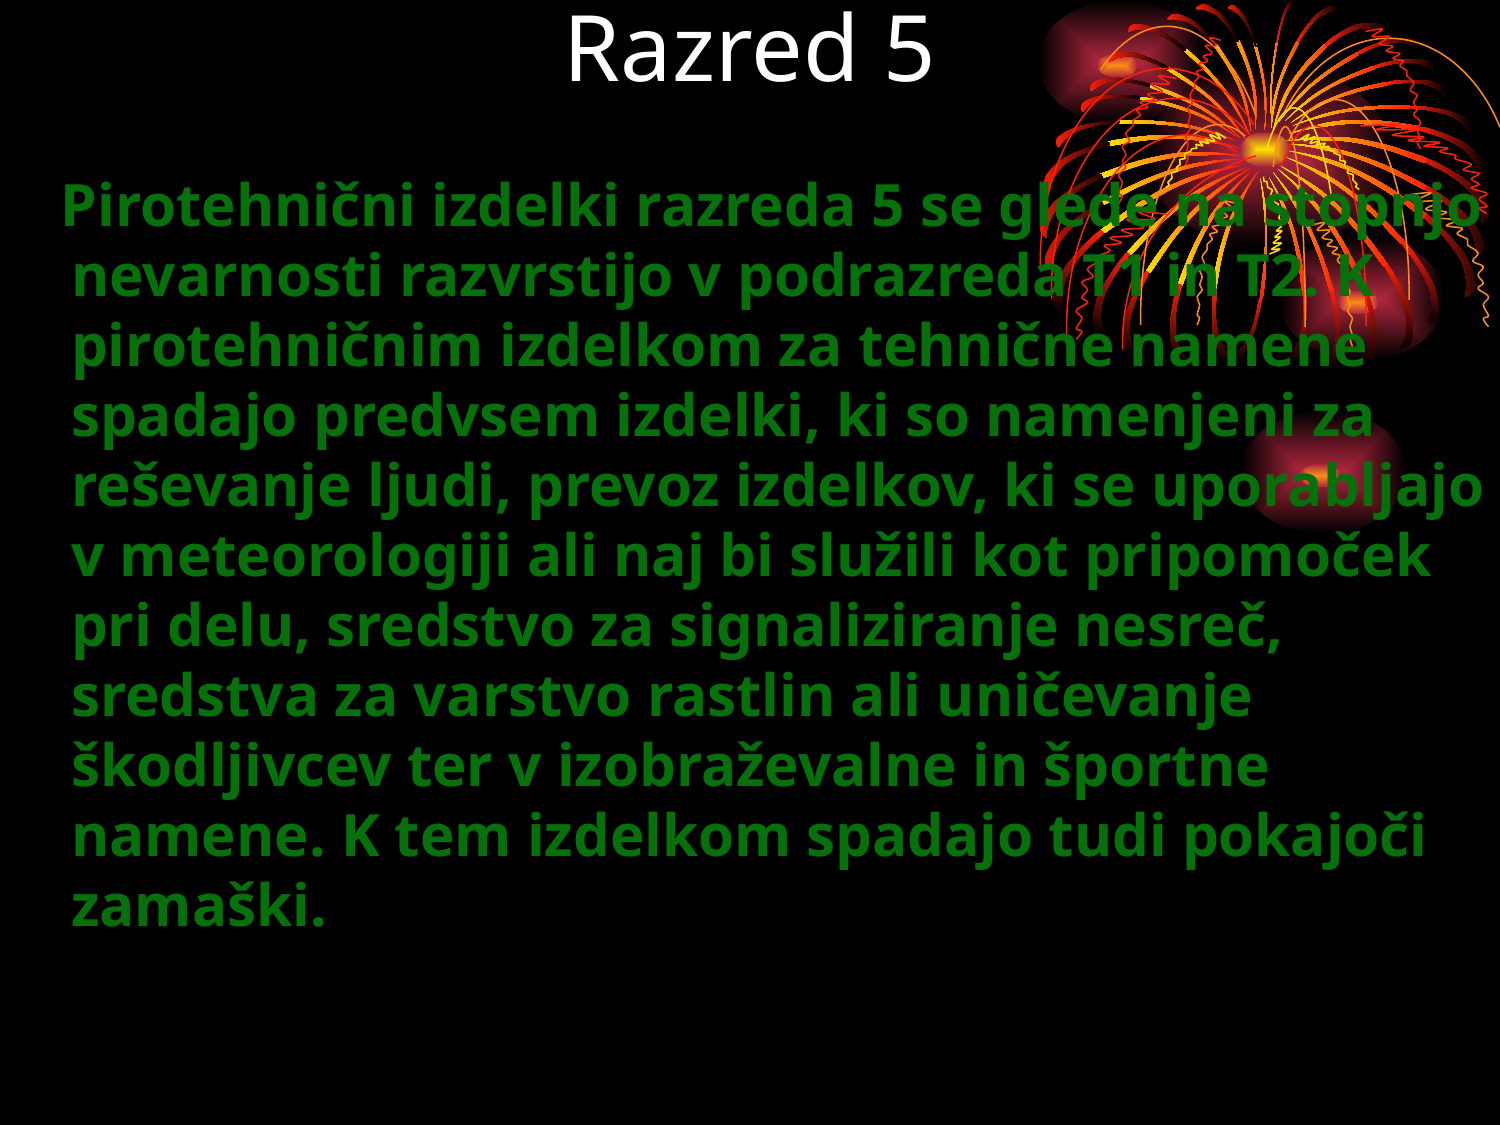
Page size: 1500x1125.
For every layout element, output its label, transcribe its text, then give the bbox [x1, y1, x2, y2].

title Razred 5 [0, 0, 1500, 160]
list Pirotehnični izdelki razreda 5 se glede na stopnjo nevarnosti razvrstijo v podrazreda T1 in T2. K pirotehničnim izdelkom za tehnične namene spadajo predvsem izdelki, ki so namenjeni za reševanje ljudi, prevoz izdelkov, ki se uporabljajo v meteorologiji ali naj bi služili kot pripomoček pri delu, sredstvo za signaliziranje nesreč, sredstva za varstvo rastlin ali uničevanje škodljivcev ter v izobraževalne in športne namene. K tem izdelkom spadajo tudi pokajoči zamaški. [0, 160, 1500, 1125]
